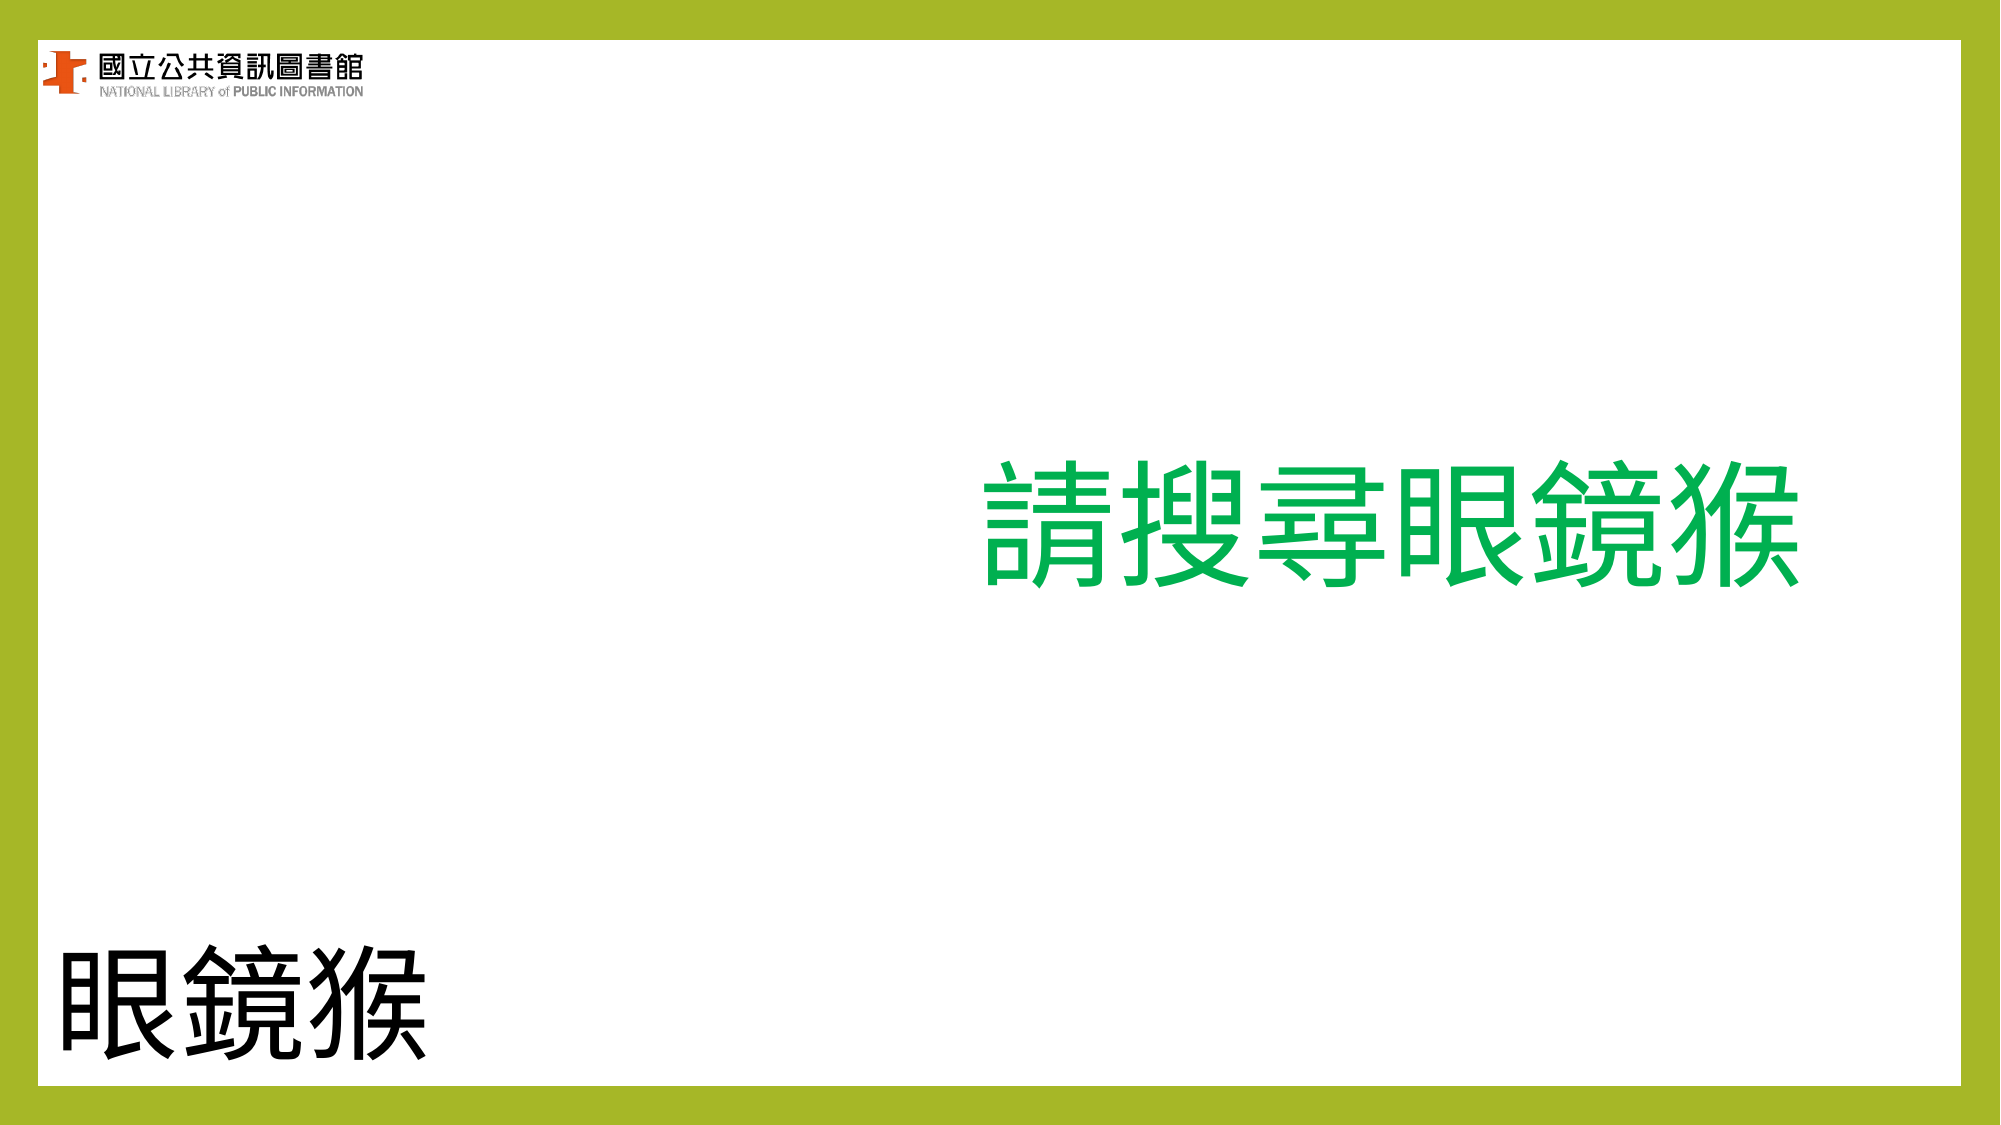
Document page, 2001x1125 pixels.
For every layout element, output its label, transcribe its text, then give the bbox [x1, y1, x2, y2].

text_box 請搜尋眼鏡猴 [963, 431, 1828, 613]
text_box 眼鏡猴 [39, 917, 591, 1085]
